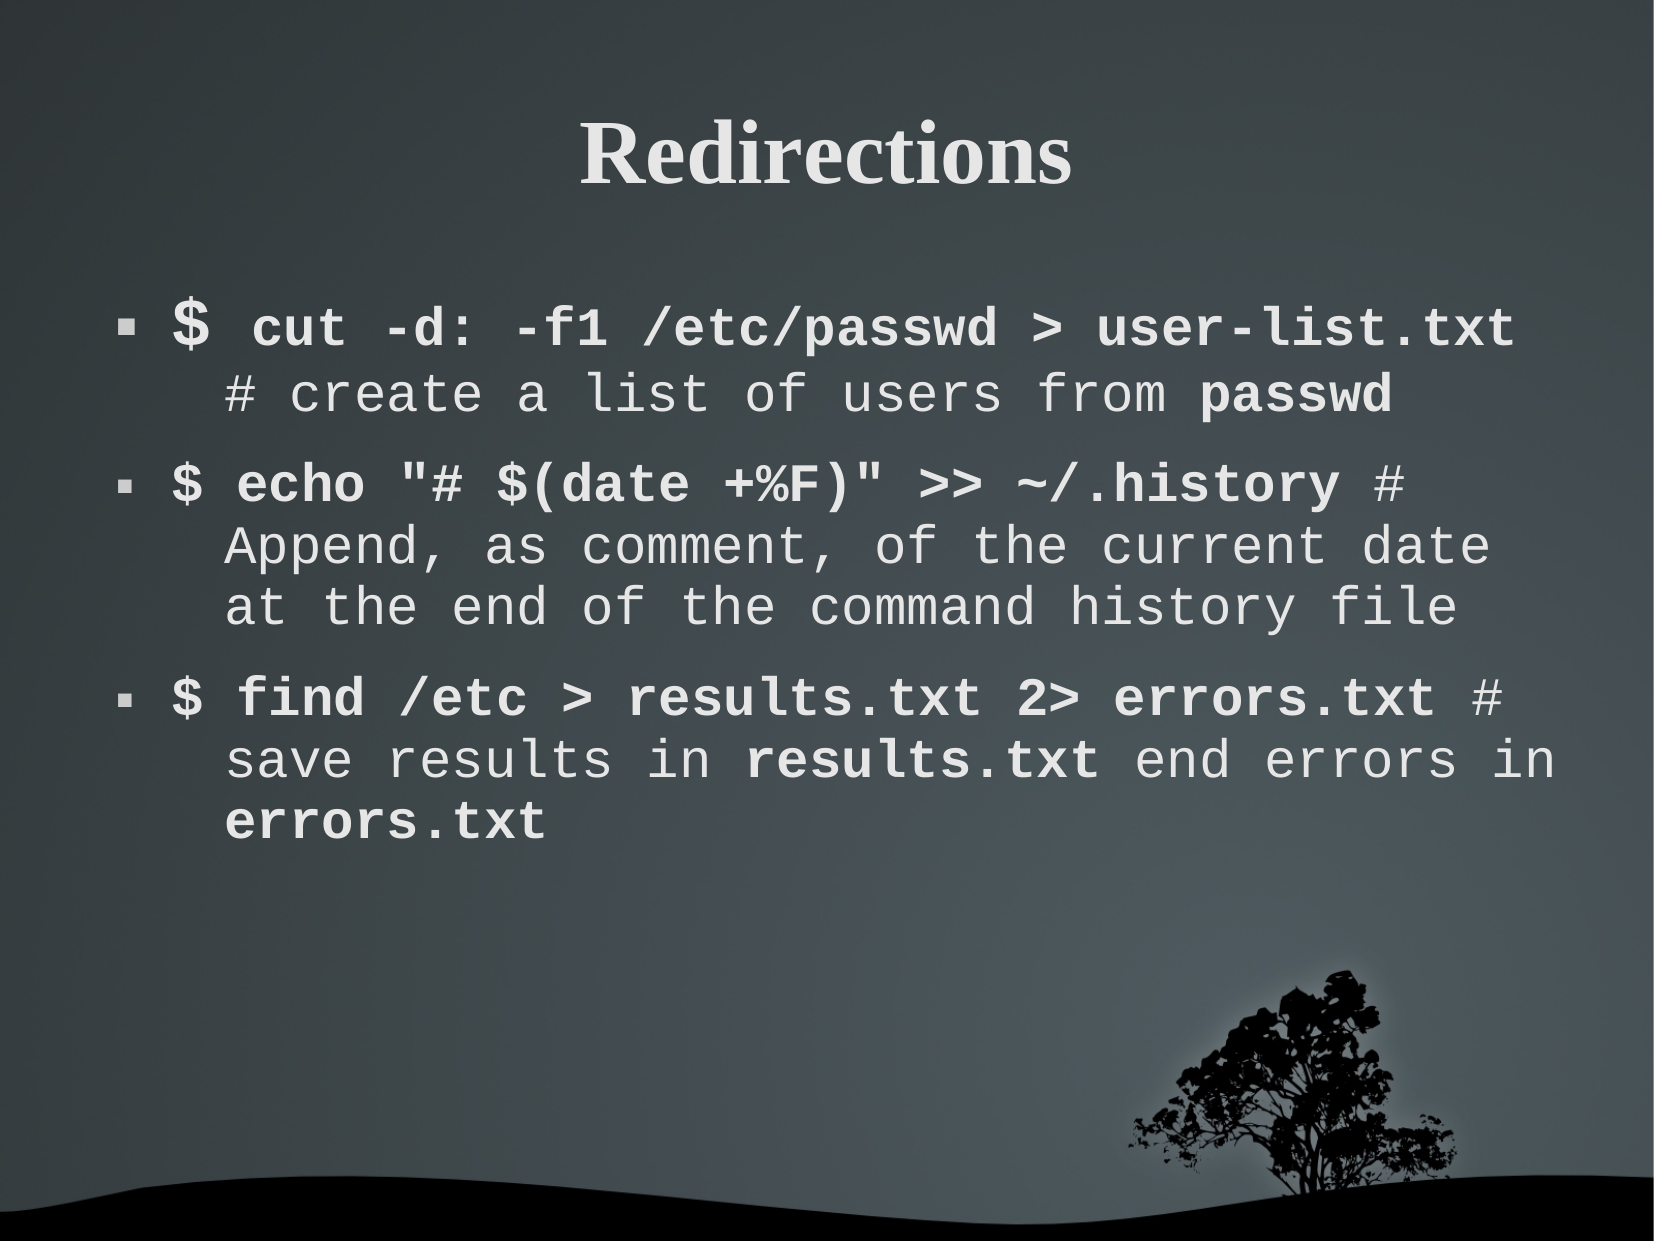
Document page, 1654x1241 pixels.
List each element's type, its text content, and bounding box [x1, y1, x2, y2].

list $ cut -d: -f1 /etc/passwd > user-list.txt # create a list of users from passwd $ echo "# $(date +%F)" >> ~/.history # Append, as comment, of the current date at the end of the command history file $ find /etc > results.txt 2> errors.txt # save results in results.txt end errors in errors.txt [82, 290, 1571, 1181]
title Redirections [82, 49, 1571, 257]
picture [0, 0, 1654, 1241]
